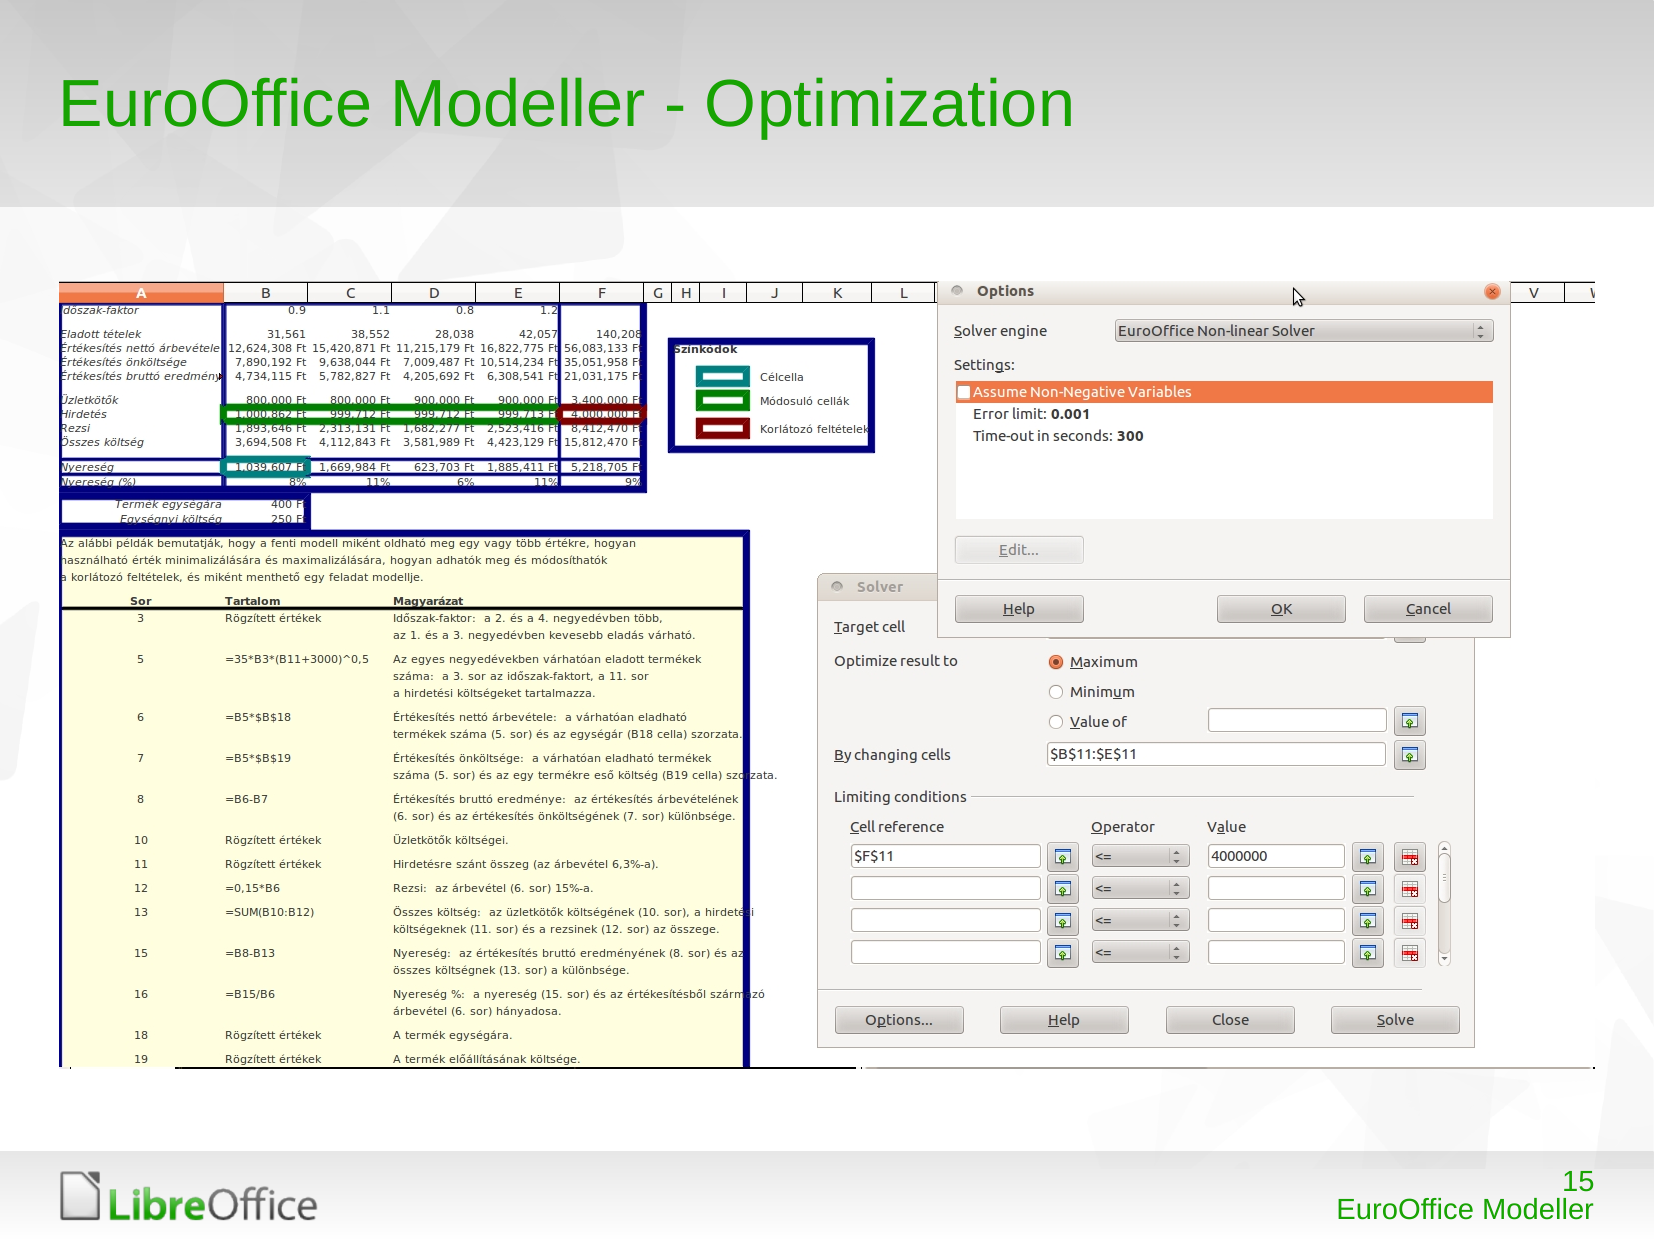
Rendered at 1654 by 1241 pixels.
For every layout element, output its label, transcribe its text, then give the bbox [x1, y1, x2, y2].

picture [41, 1152, 337, 1240]
title EuroOffice Modeller - Optimization [59, 29, 1595, 178]
picture [0, 0, 1654, 1169]
